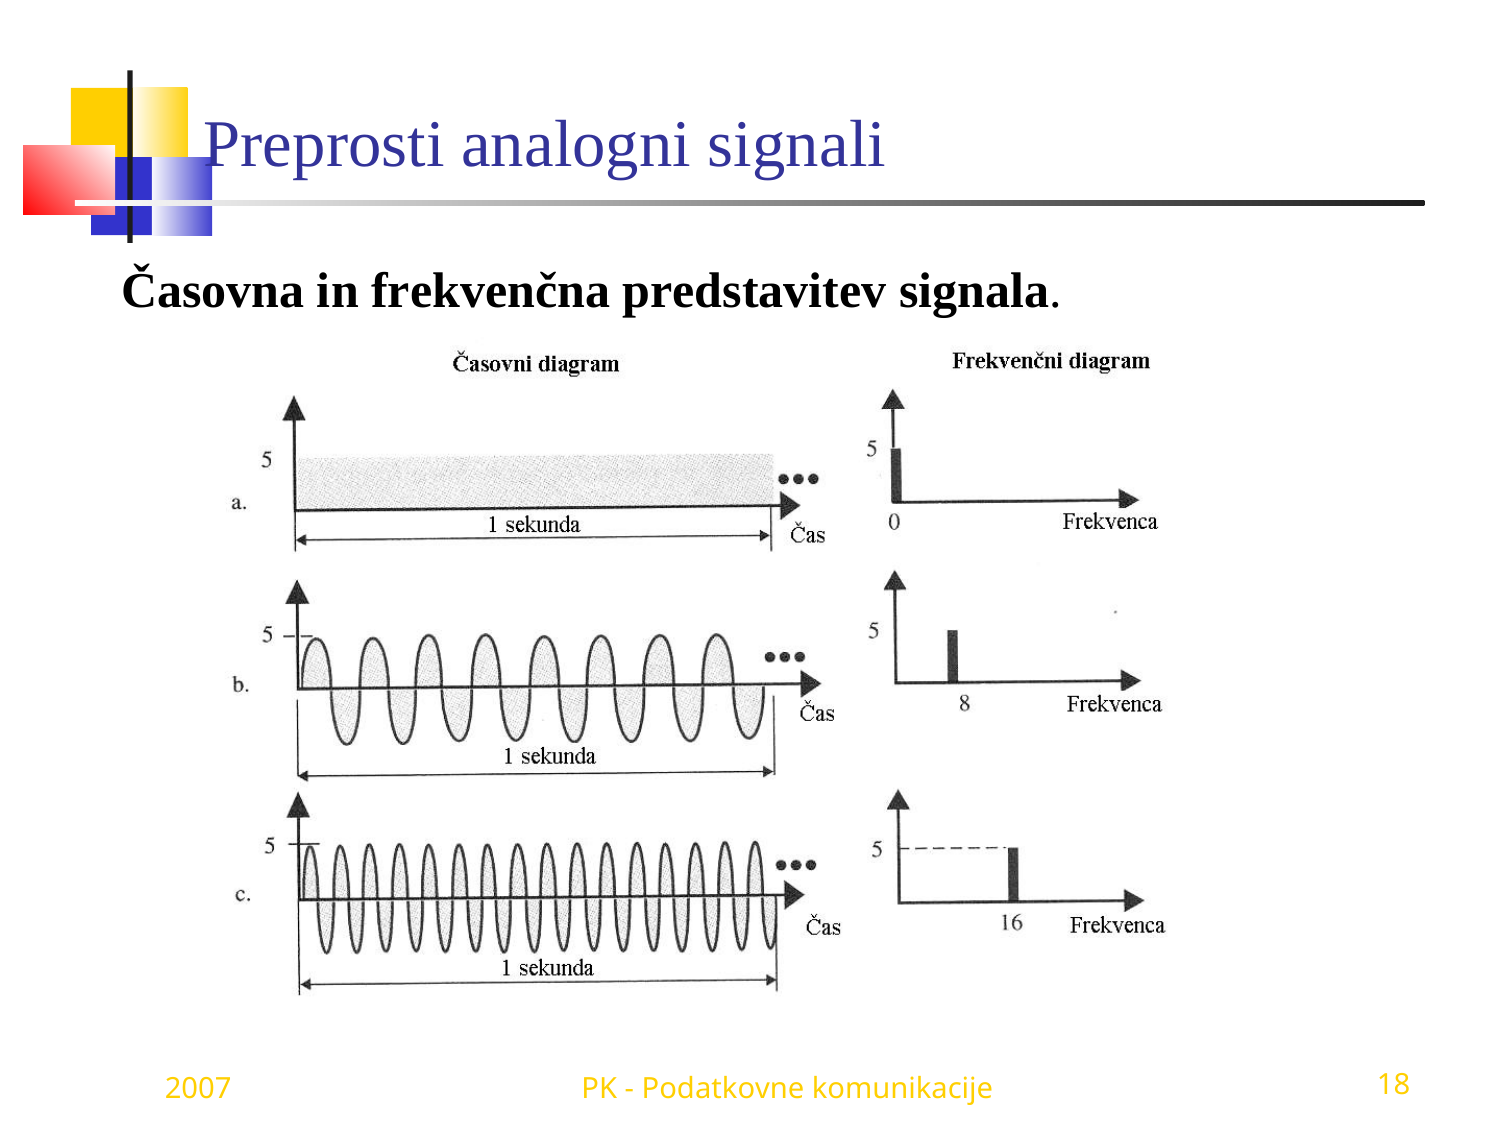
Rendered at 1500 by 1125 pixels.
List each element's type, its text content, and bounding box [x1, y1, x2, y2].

list Časovna in frekvenčna predstavitev signala. [50, 249, 1469, 384]
text_box 2007 [150, 1037, 463, 1113]
text_box PK - Podatkovne komunikacije [549, 1037, 1026, 1113]
picture [200, 337, 1228, 1037]
title Preprosti analogni signali [188, 92, 1468, 188]
text_box <number> [1112, 1037, 1426, 1113]
